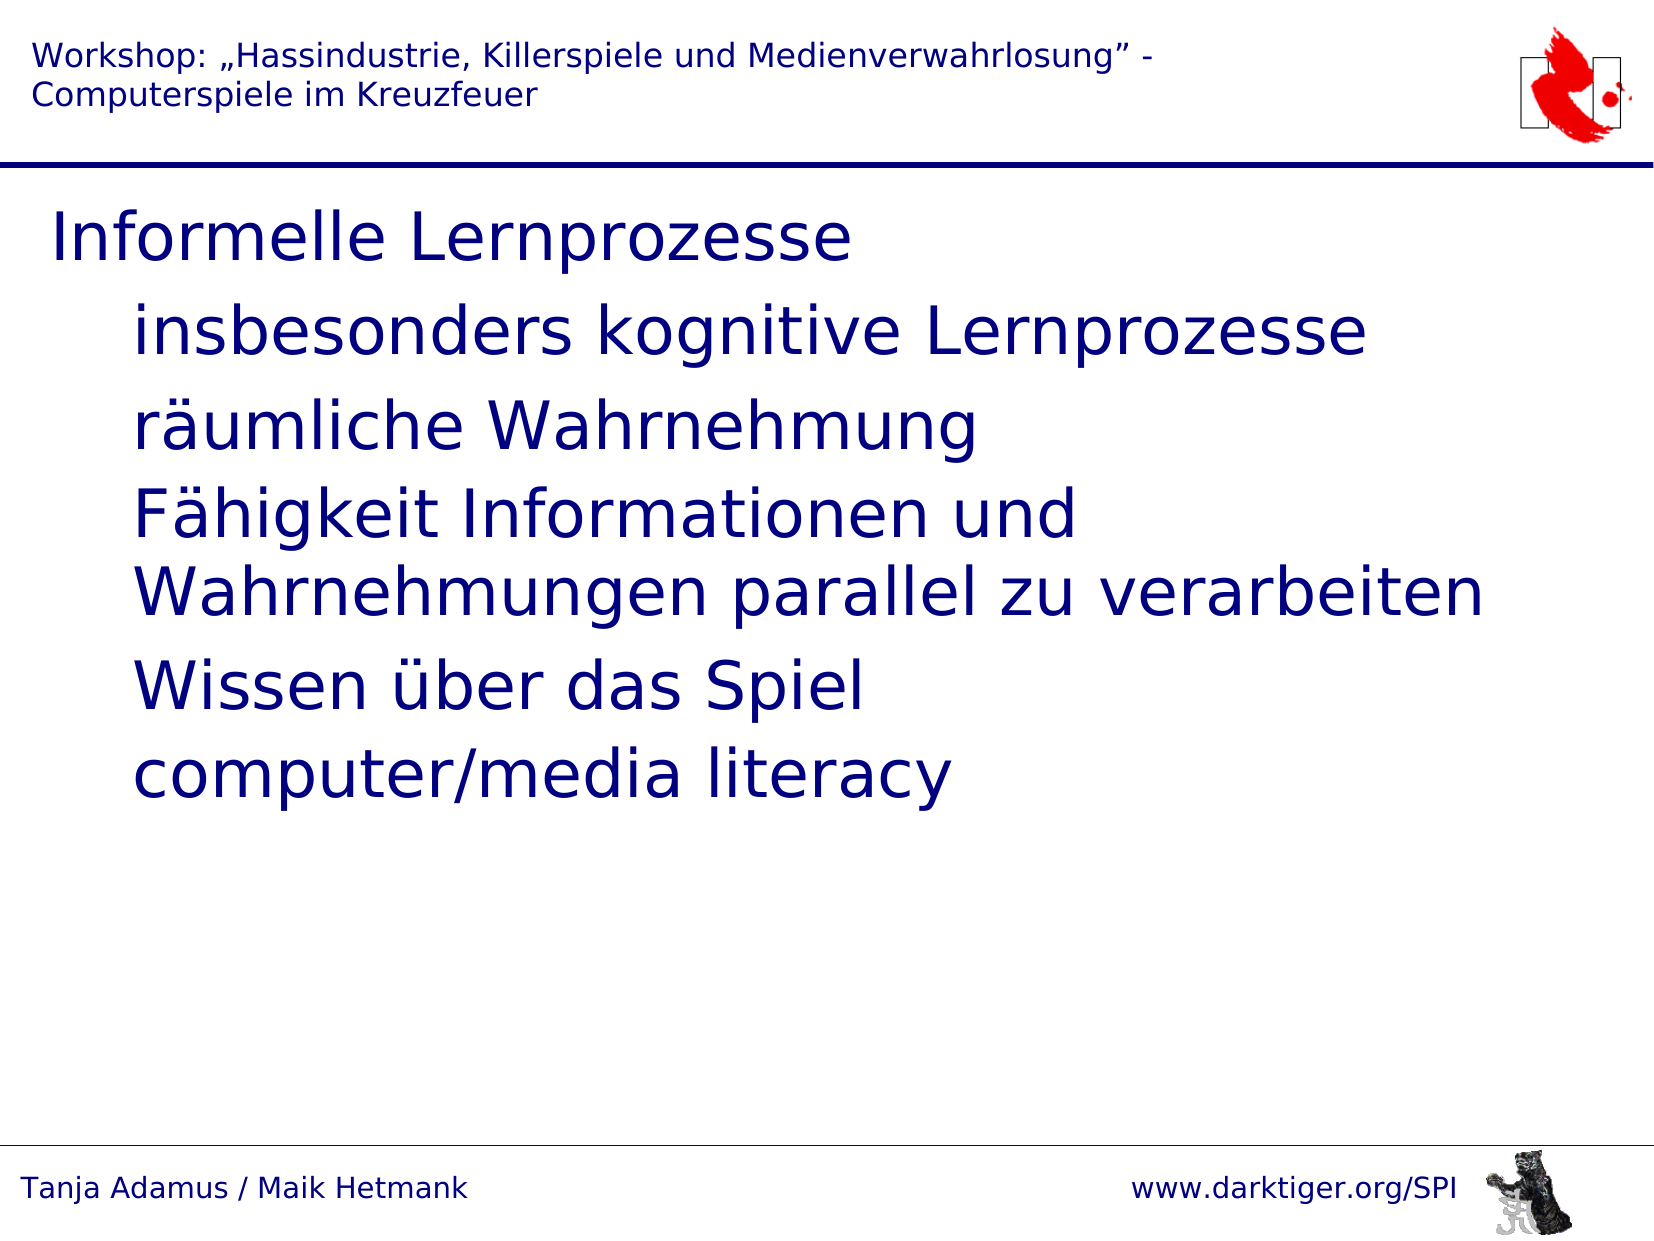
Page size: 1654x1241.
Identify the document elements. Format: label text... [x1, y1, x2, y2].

text_box Workshop: „Hassindustrie, Killerspiele und Medienverwahrlosung” - Computerspiele im Kreuzfeuer [16, 29, 1418, 178]
text_box computer/media literacy [118, 728, 1625, 821]
text_box Fähigkeit Informationen und Wahrnehmungen parallel zu verarbeiten [118, 468, 1625, 639]
picture [1503, 16, 1632, 148]
picture [1486, 1150, 1572, 1235]
text_box Informelle Lernprozesse [35, 190, 1565, 284]
text_box Wissen über das Spiel [118, 639, 1625, 728]
text_box insbesonders kognitive Lernprozesse [118, 285, 1625, 378]
text_box räumliche Wahrnehmung [118, 379, 1625, 468]
